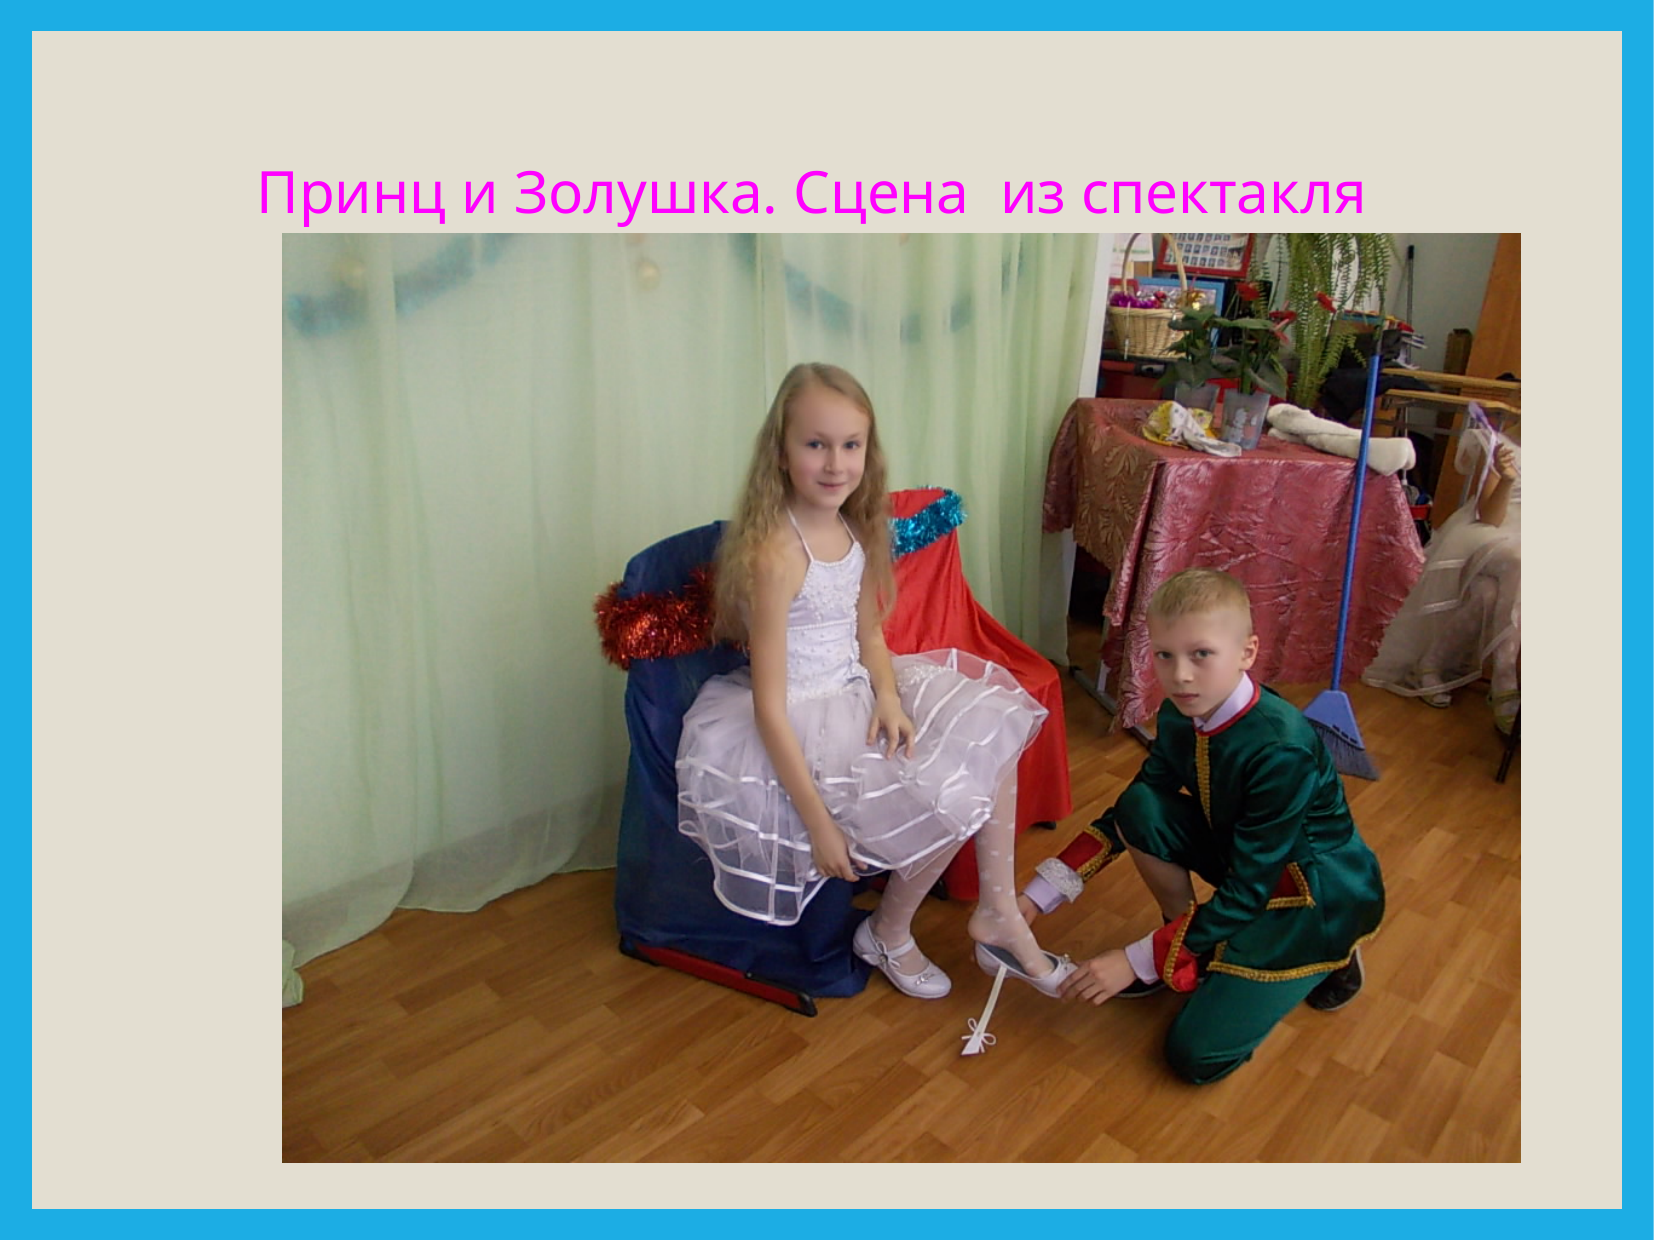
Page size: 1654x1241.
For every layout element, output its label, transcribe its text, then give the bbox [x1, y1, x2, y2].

title Принц и Золушка. Сцена из спектакля [241, 155, 1654, 235]
picture [282, 235, 1521, 1163]
